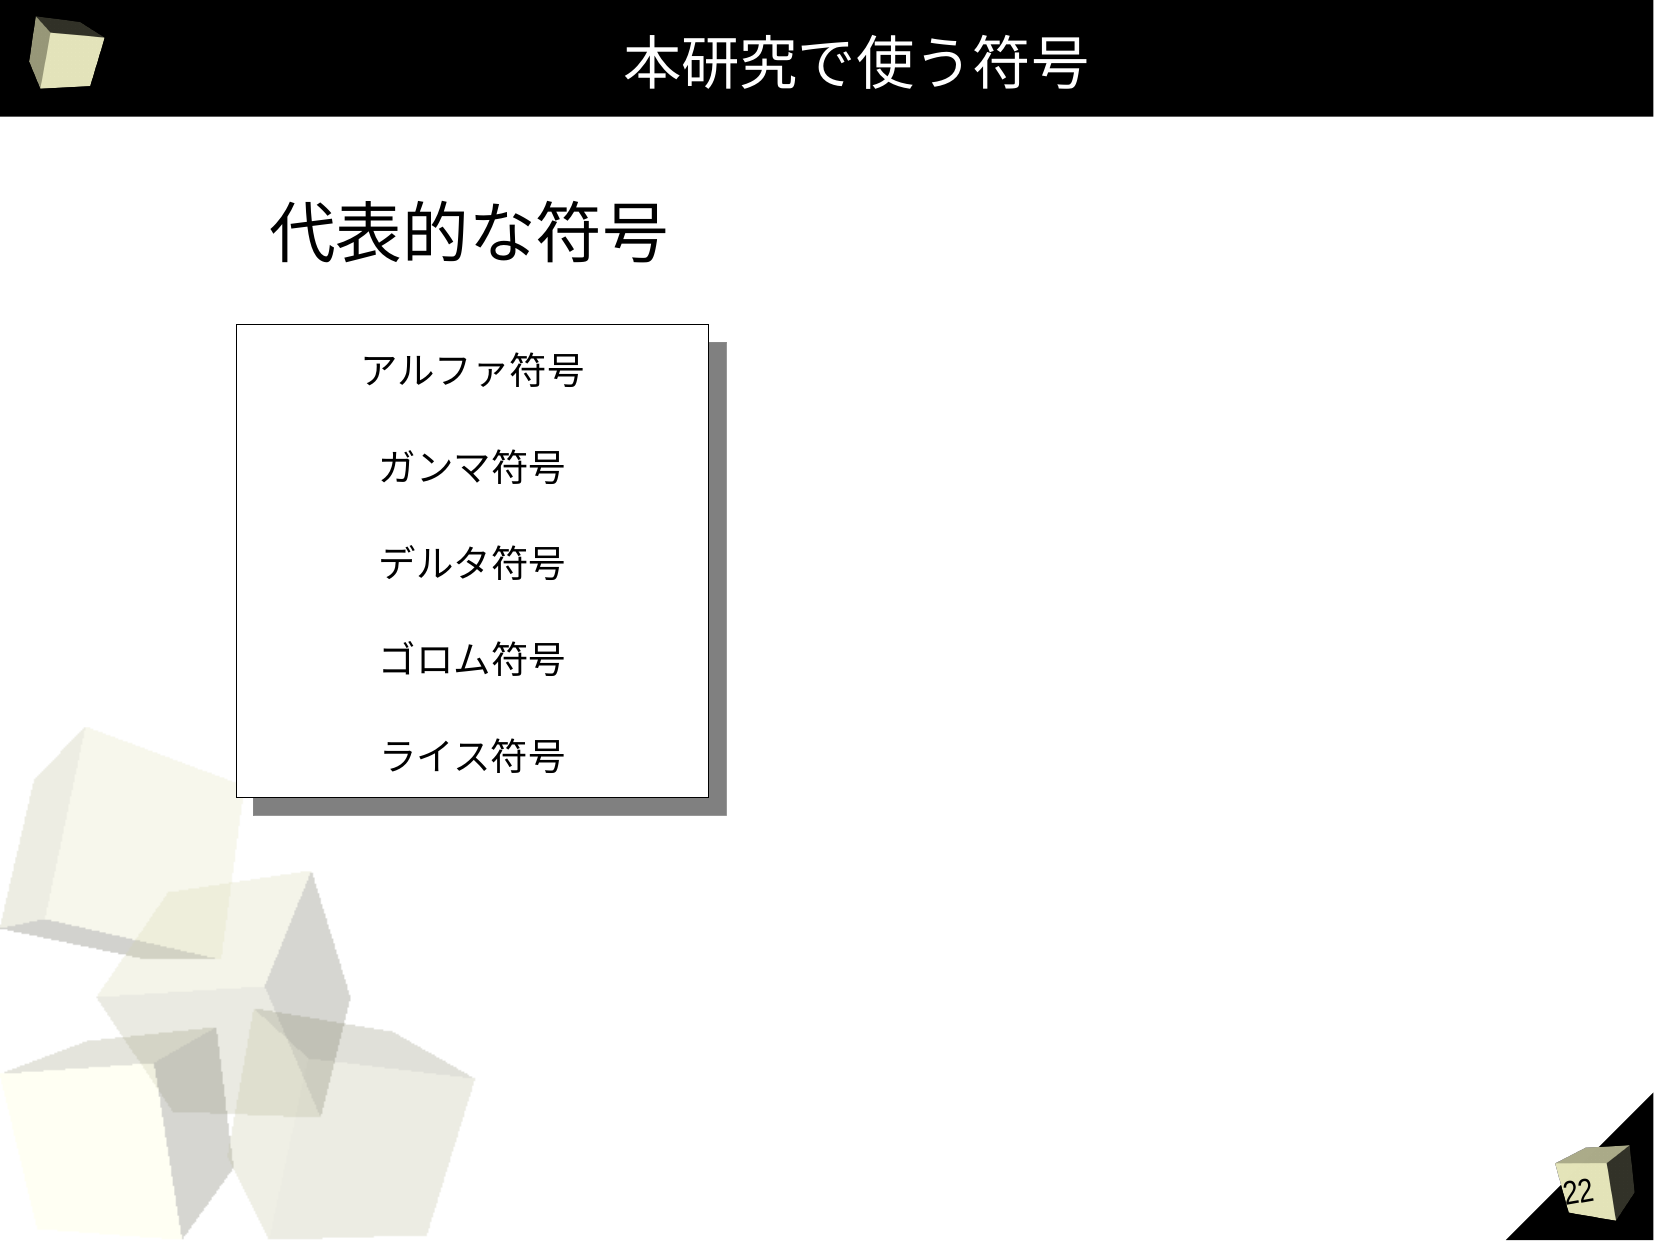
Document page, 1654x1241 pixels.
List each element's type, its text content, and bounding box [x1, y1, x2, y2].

text_box アルファ符号 ガンマ符号 デルタ符号 ゴロム符号 ライス符号 [236, 324, 709, 798]
subtitle [82, 297, 1571, 1102]
picture [0, 726, 477, 1241]
title 代表的な符号 [171, 132, 768, 297]
title 本研究で使う符号 [118, 0, 1595, 119]
